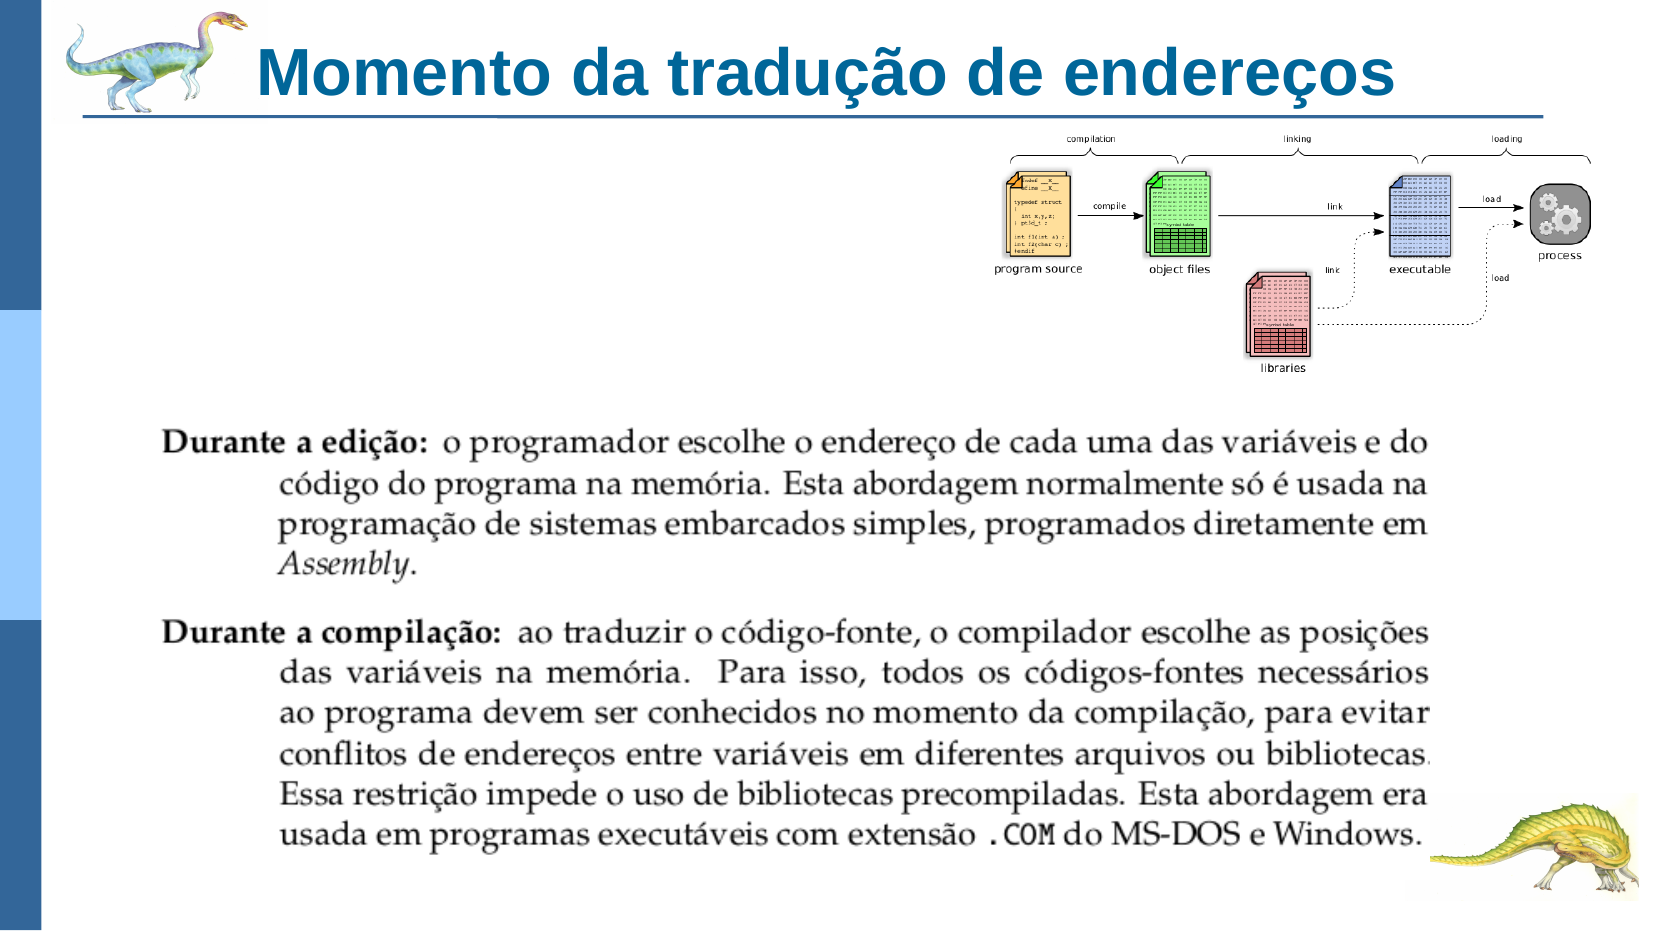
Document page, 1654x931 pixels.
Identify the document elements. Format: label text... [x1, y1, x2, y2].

text_box Momento da tradução de endereços [82, 37, 1571, 116]
picture [153, 411, 1639, 901]
picture [51, 0, 268, 124]
picture [992, 123, 1606, 384]
